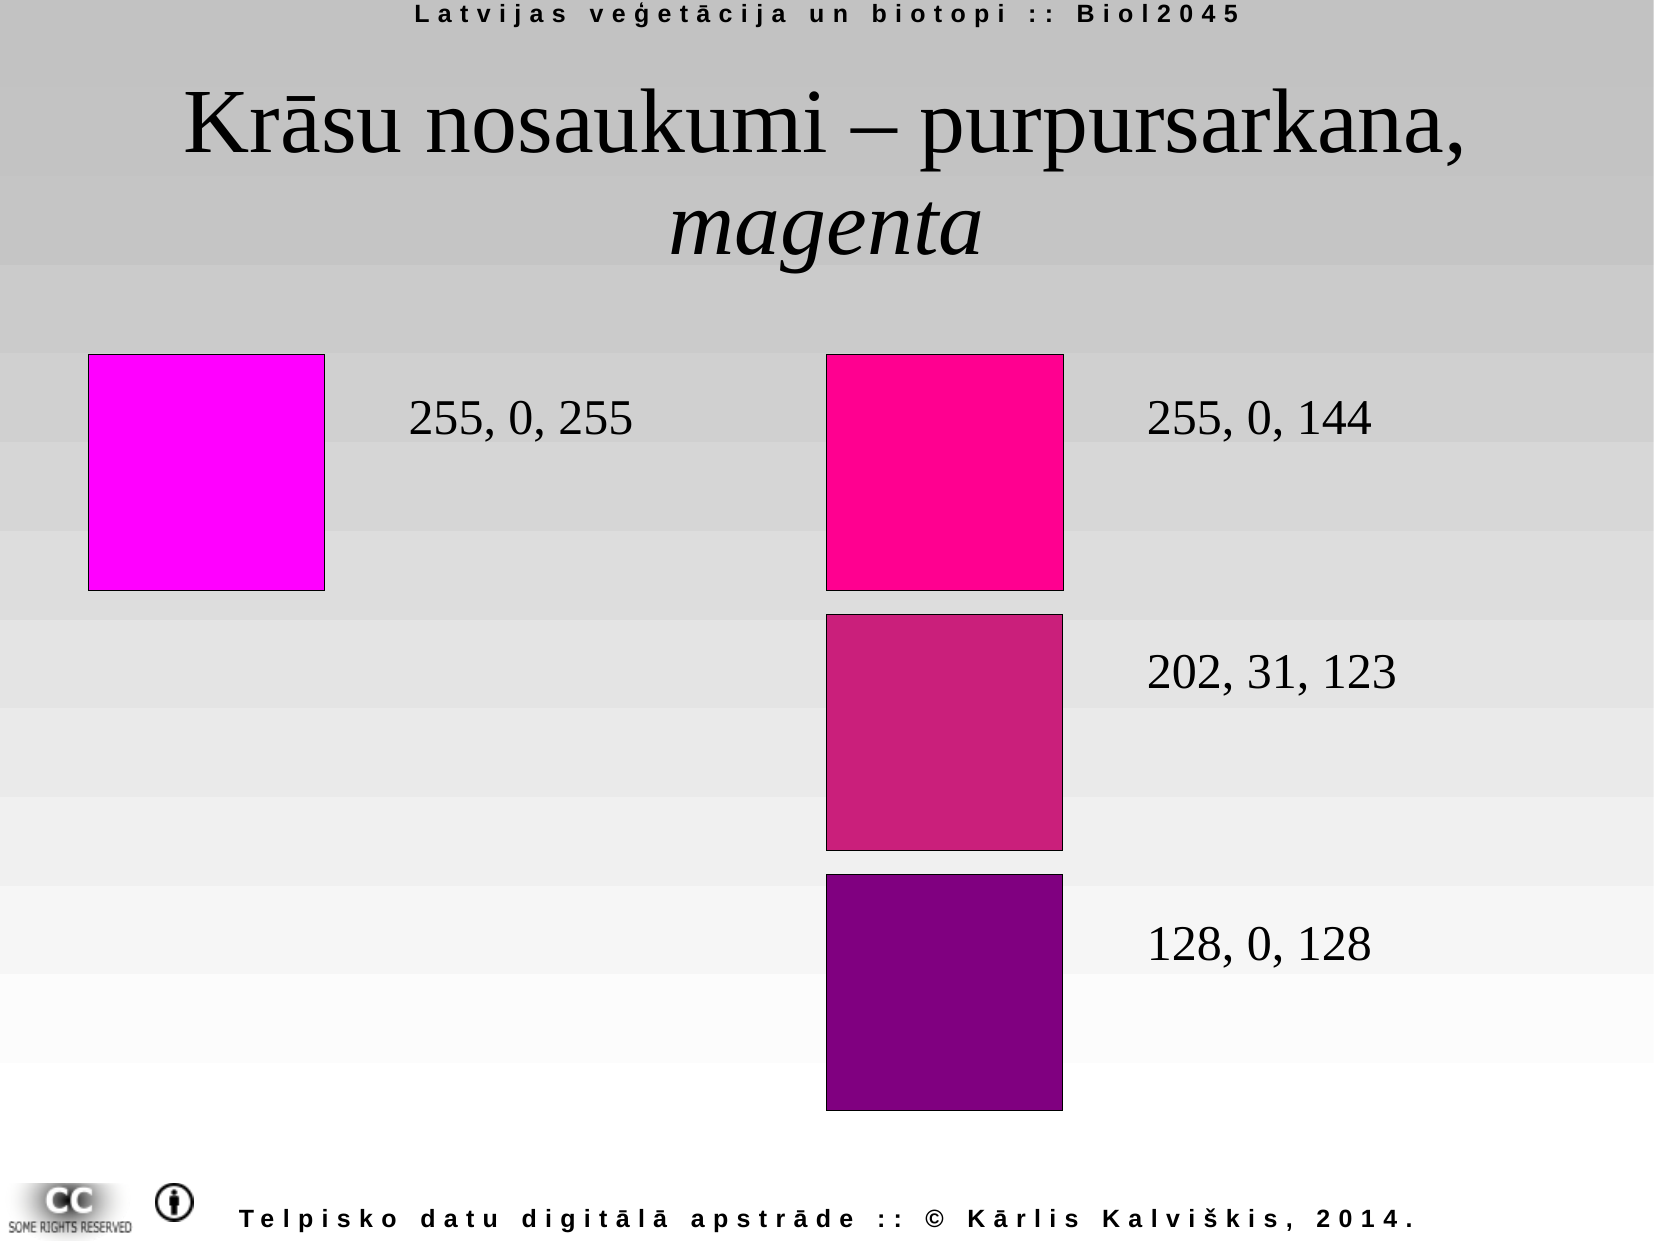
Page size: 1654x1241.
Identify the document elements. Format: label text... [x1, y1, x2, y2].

text_box [826, 354, 1064, 591]
title Krāsu nosaukumi – purpursarkana, magenta [29, 49, 1625, 296]
text_box 255, 0, 144 [1146, 389, 1372, 446]
text_box [88, 354, 325, 591]
text_box [826, 874, 1063, 1111]
picture [0, 0, 1654, 1241]
text_box 255, 0, 255 [408, 389, 634, 446]
text_box 128, 0, 128 [1146, 915, 1372, 972]
text_box [826, 614, 1063, 851]
text_box 202, 31, 123 [1146, 643, 1397, 700]
